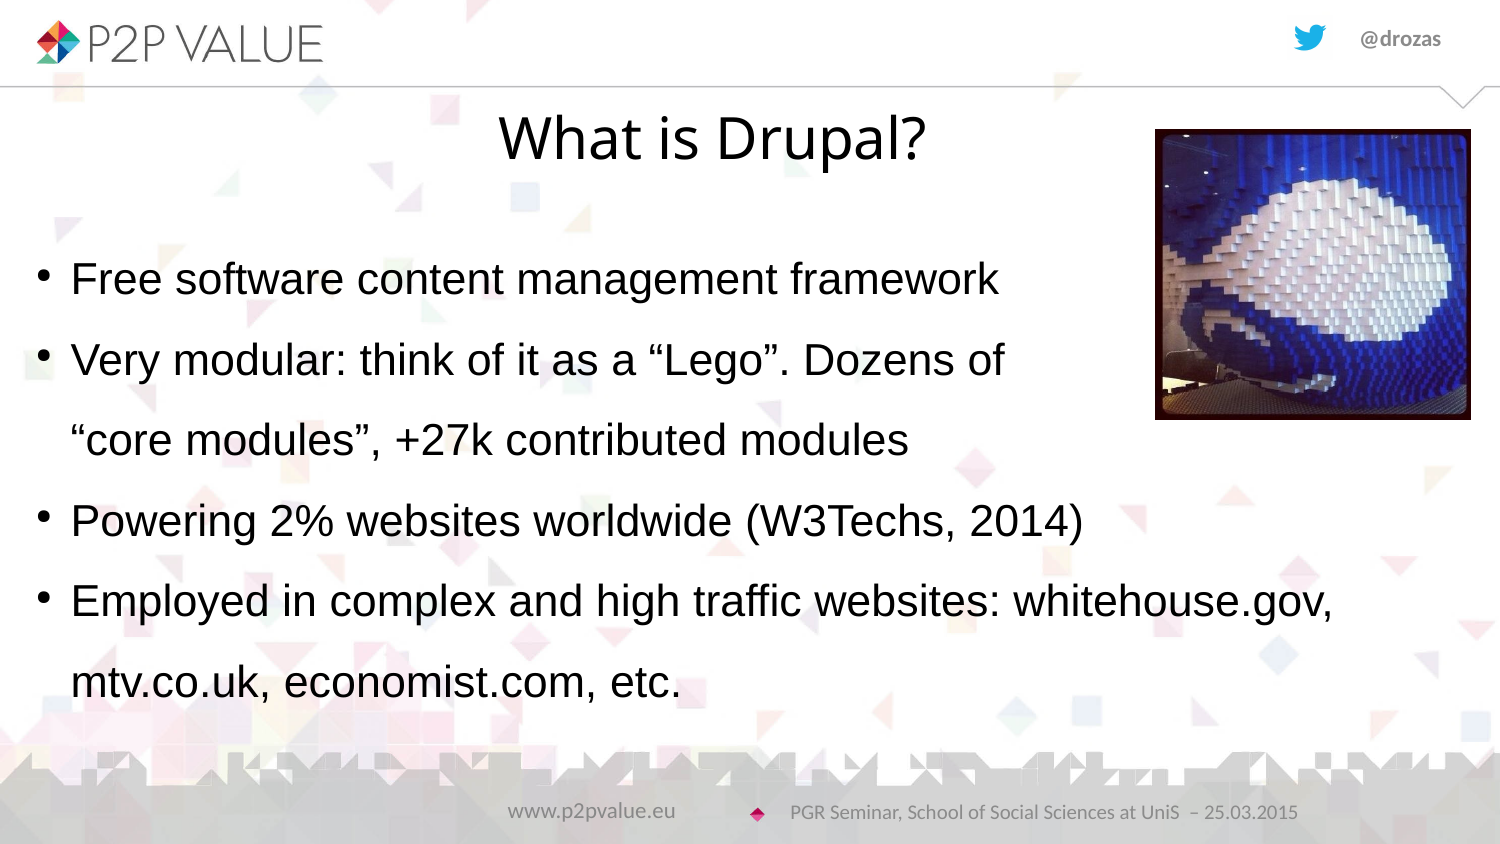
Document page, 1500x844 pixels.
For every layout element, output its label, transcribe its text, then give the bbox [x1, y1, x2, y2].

text_box @drozas [1333, 15, 1455, 60]
text_box www.p2pvalue.eu [501, 789, 720, 829]
title What is Drupal? [60, 92, 1366, 162]
text_box PGR Seminar, School of Social Sciences at UniS – 25.03.2015 [777, 788, 1470, 834]
subtitle Free software content management framework Very modular: think of it as a “Lego”. Dozens of “core modules”, +27k contributed modules Powering 2% websites worldwide (W3Techs, 2014) Employed in complex and high traffic websites: whitehouse.gov, mtv.co.uk, economist.com, etc. [22, 162, 1500, 718]
picture [0, 0, 1500, 844]
